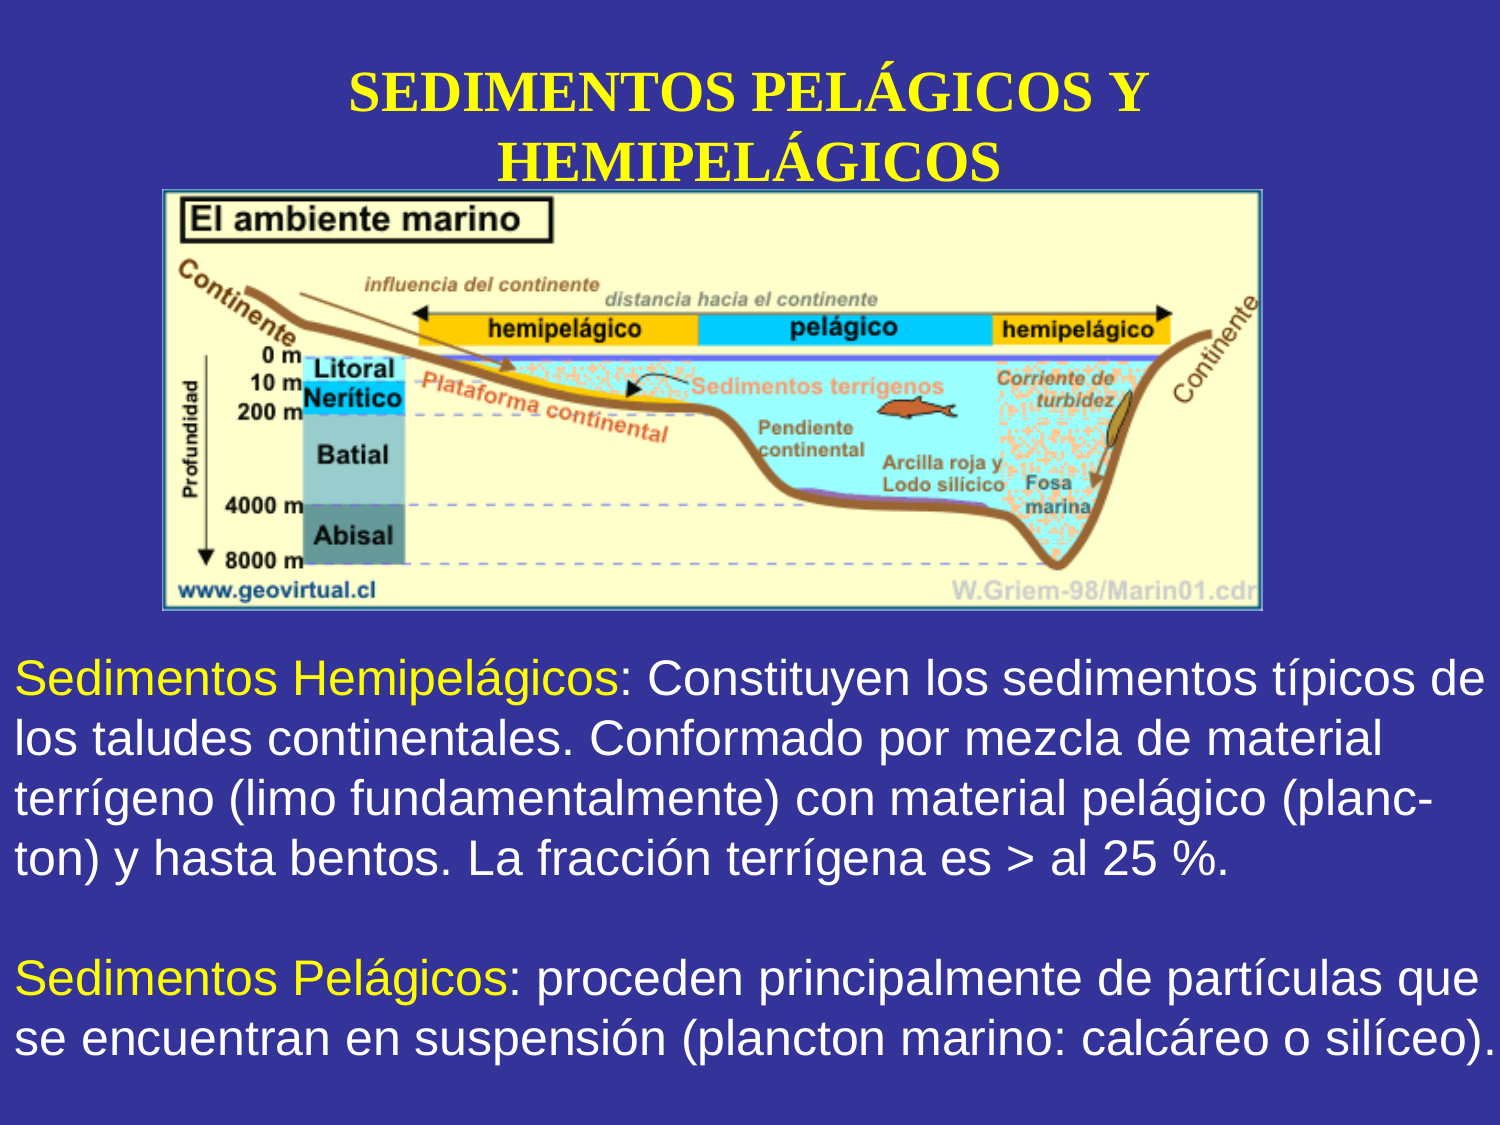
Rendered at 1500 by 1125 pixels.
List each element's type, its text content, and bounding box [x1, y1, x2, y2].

text_box Sedimentos Hemipelágicos: Constituyen los sedimentos típicos de los taludes continentales. Conformado por mezcla de material terrígeno (limo fundamentalmente) con material pelágico (planc- ton) y hasta bentos. La fracción terrígena es > al 25 %. Sedimentos Pelágicos: proceden principalmente de partículas que se encuentran en suspensión (plancton marino: calcáreo o silíceo). [0, 637, 1500, 1073]
picture [162, 189, 1263, 611]
title SEDIMENTOS PELÁGICOS Y HEMIPELÁGICOS [75, 45, 1426, 163]
